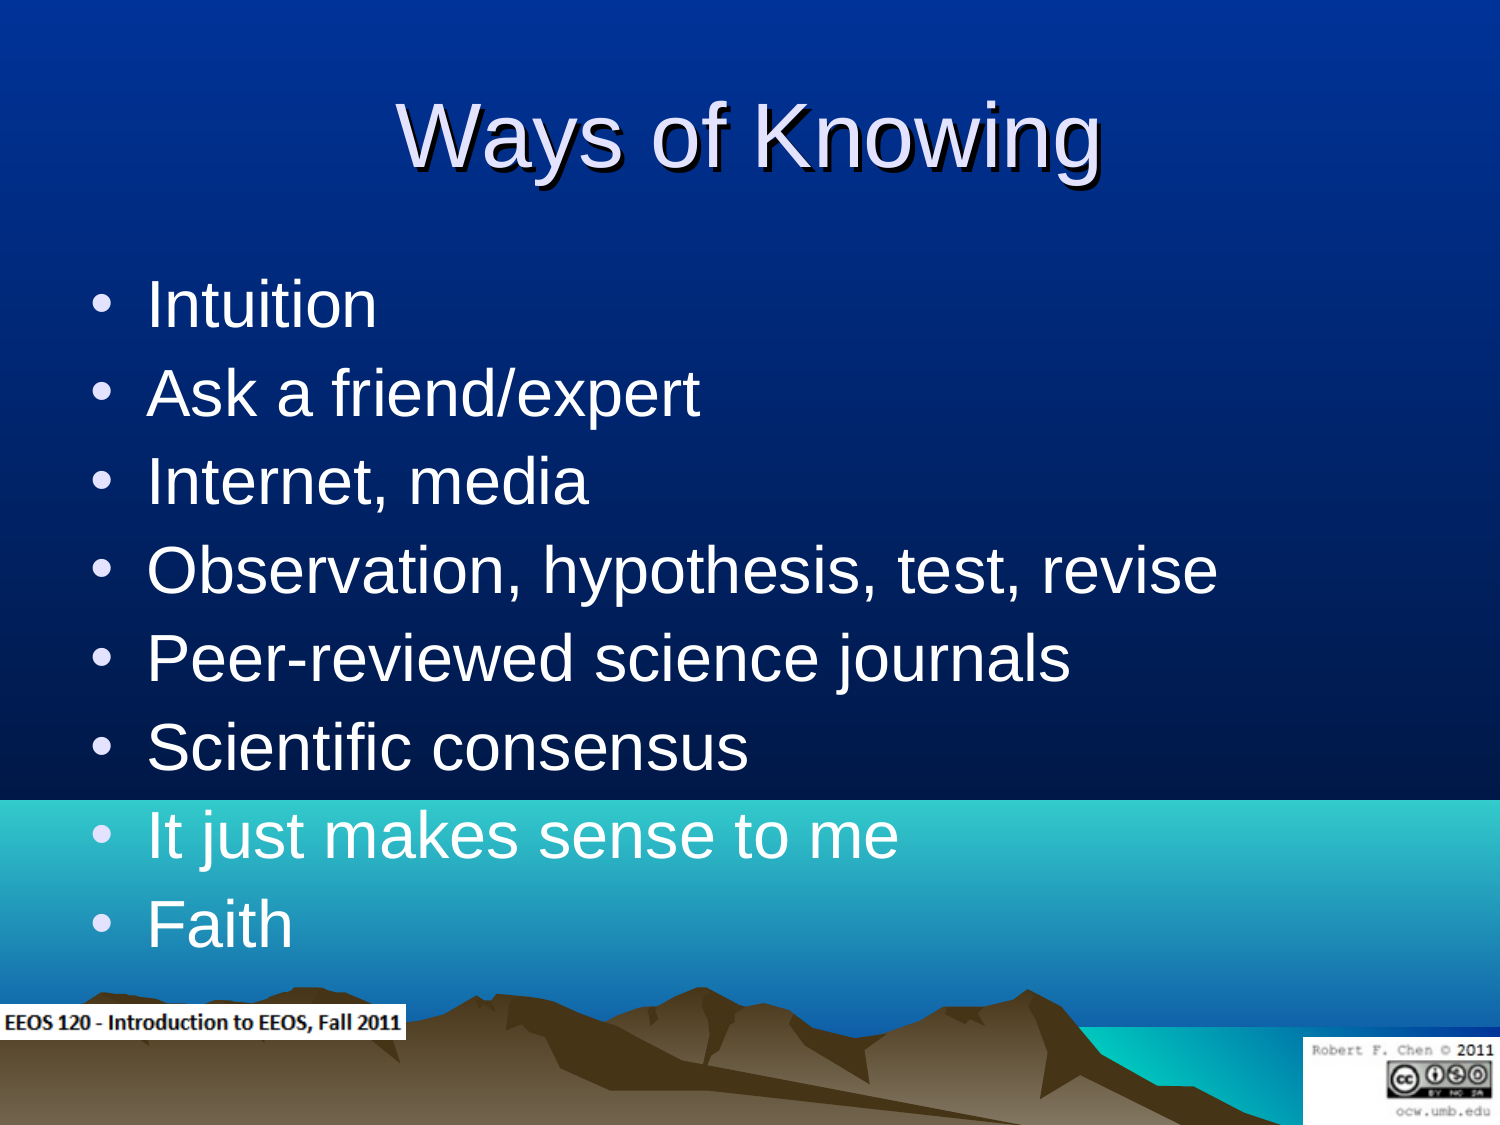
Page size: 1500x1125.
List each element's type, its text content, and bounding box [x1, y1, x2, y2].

picture [1302, 1037, 1500, 1125]
list Intuition Ask a friend/expert Internet, media Observation, hypothesis, test, revise Peer-reviewed science journals Scientific consensus It just makes sense to me Faith [75, 262, 1426, 1001]
picture [0, 1004, 406, 1040]
title Ways of Knowing [75, 37, 1426, 225]
